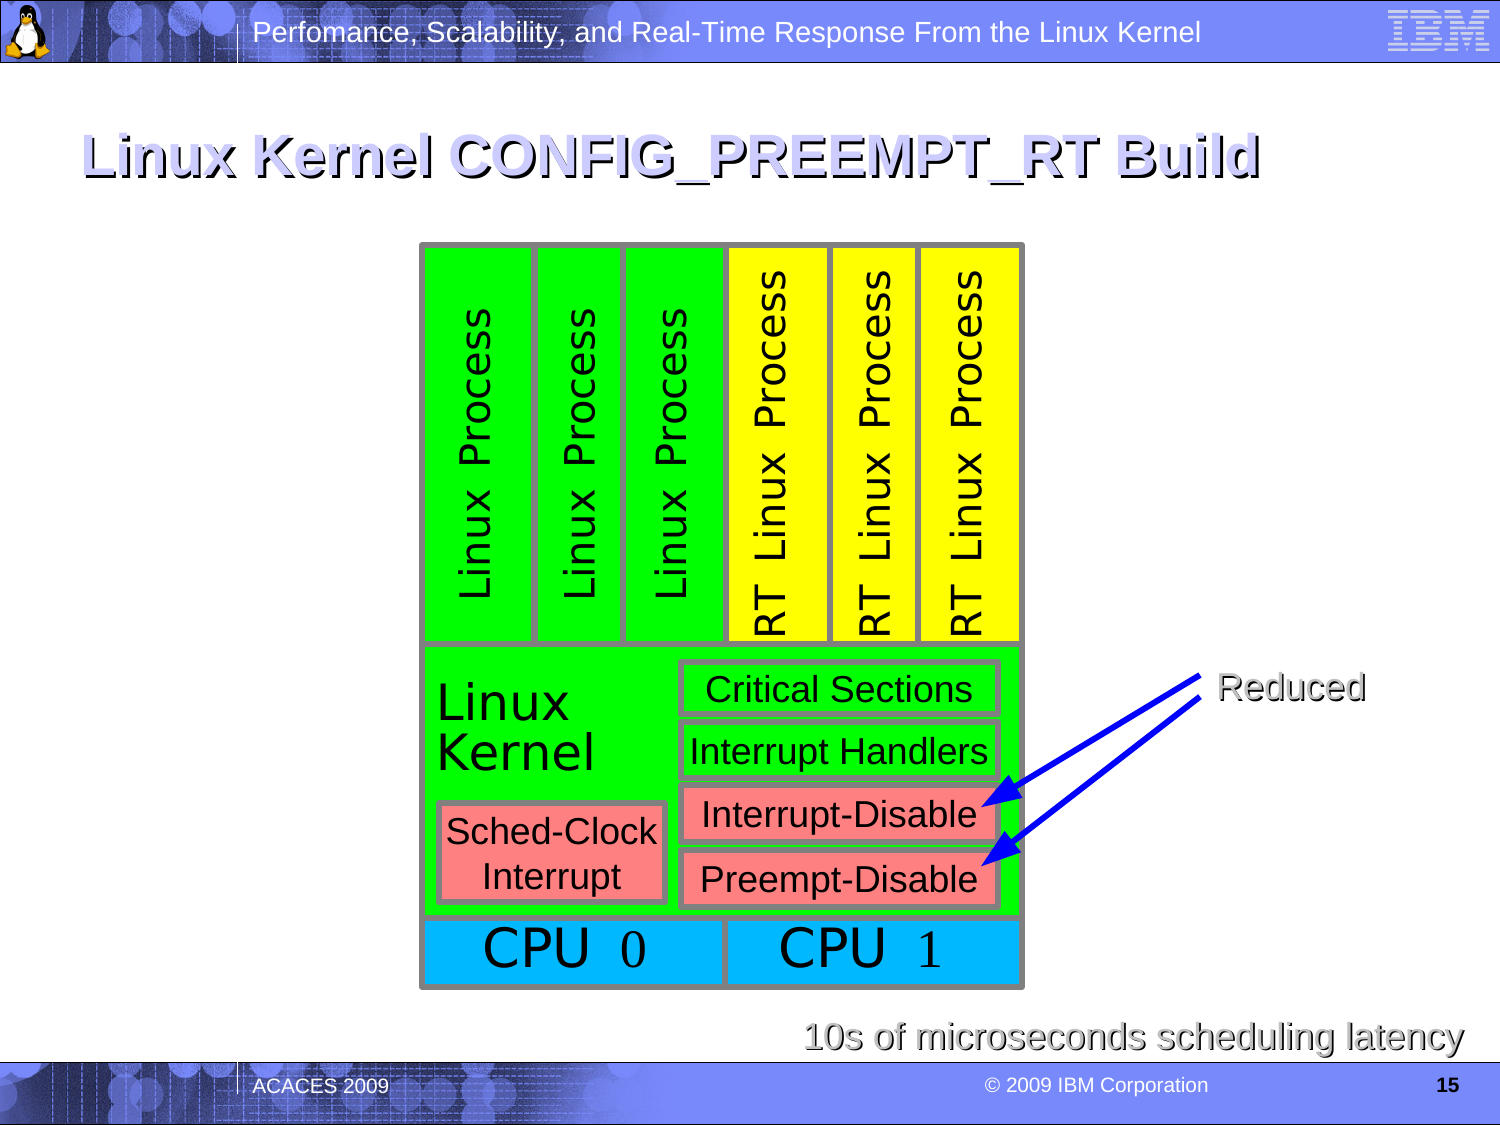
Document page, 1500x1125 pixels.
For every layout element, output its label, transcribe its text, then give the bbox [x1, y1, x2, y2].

text_box [998, 799, 1022, 839]
text_box 10s of microseconds scheduling latency [787, 1004, 1500, 1062]
text_box [422, 643, 1022, 919]
text_box Linux Process [623, 245, 727, 643]
text_box Critical Sections [680, 661, 998, 714]
text_box Linux Kernel [439, 665, 611, 798]
text_box RT Linux Process [918, 245, 1022, 643]
text_box RT Linux Process [727, 245, 830, 643]
text_box Preempt-Disable [680, 850, 998, 907]
text_box Interrupt-Disable [680, 785, 998, 842]
text_box Interrupt Handlers [680, 721, 998, 779]
text_box Sched-Clock Interrupt [438, 803, 665, 903]
picture [0, 1063, 1500, 1124]
text_box Linux Process [535, 245, 623, 643]
text_box RT Linux Process [830, 245, 918, 643]
picture [1, 1, 1500, 62]
title Linux Kernel CONFIG_PREEMPT_RT Build [79, 124, 1433, 192]
text_box Reduced [1194, 655, 1388, 713]
text_box Linux Process [422, 245, 535, 643]
text_box [1016, 840, 1022, 852]
text_box CPU 0 [422, 918, 726, 987]
text_box CPU 1 [726, 919, 1022, 987]
